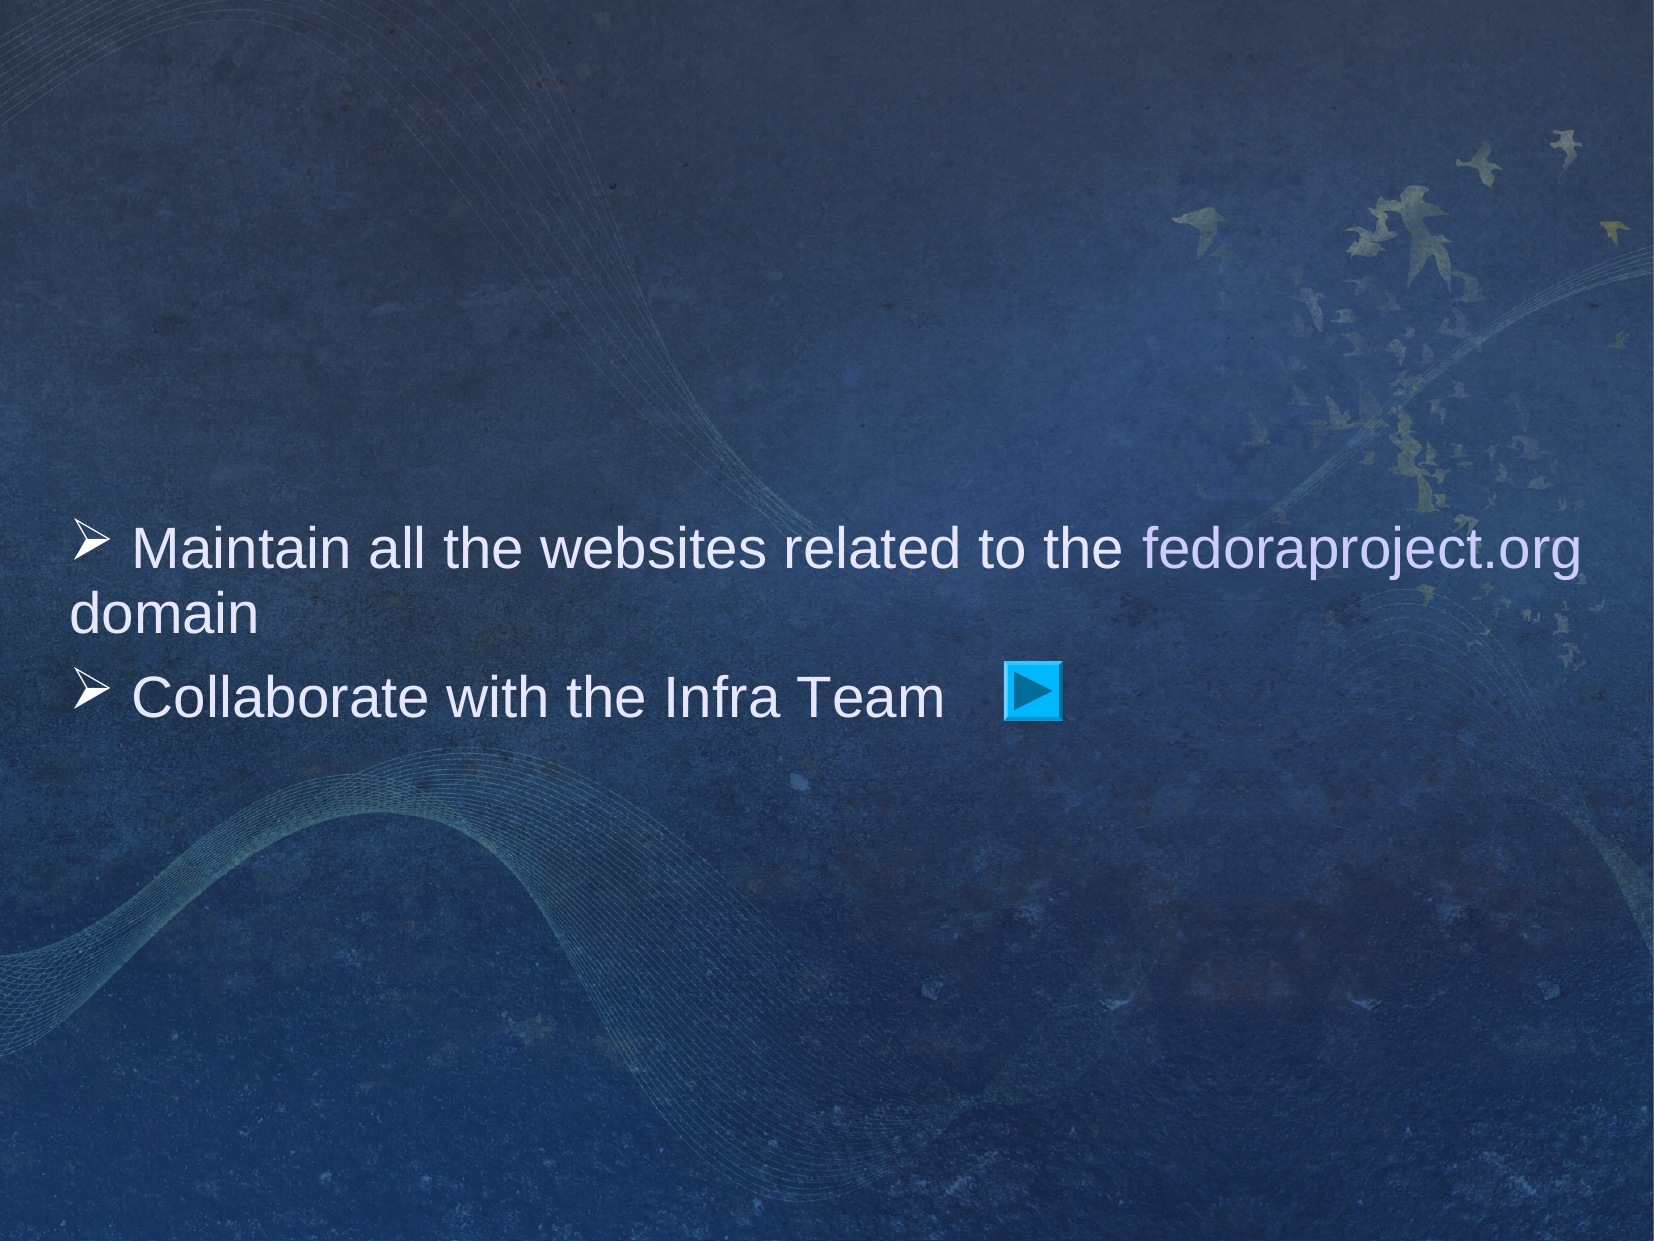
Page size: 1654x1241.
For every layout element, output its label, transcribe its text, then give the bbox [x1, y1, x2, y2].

text_box [1005, 661, 1063, 721]
text_box Maintain all the websites related to the fedoraproject.org domain Collaborate with the Infra Team [0, 0, 1654, 1241]
